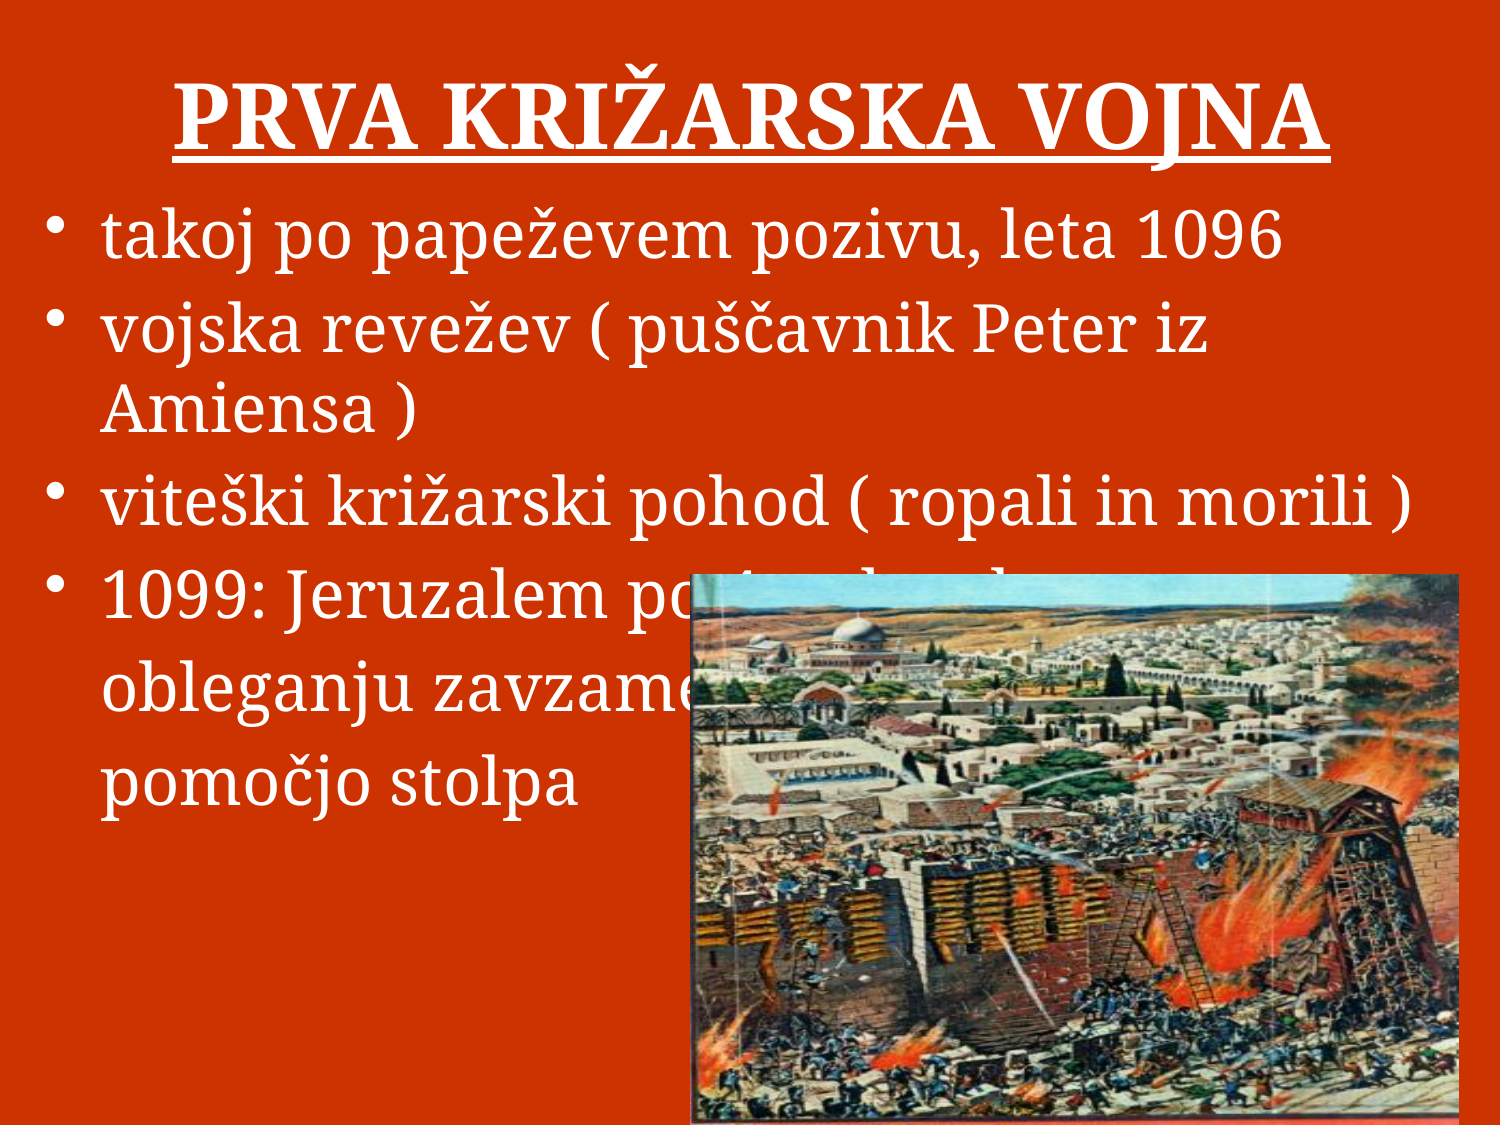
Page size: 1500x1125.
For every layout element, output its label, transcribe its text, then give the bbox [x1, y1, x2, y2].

picture [690, 574, 1459, 1125]
title PRVA KRIŽARSKA VOJNA [76, 19, 1427, 184]
list takoj po papeževem pozivu, leta 1096 vojska revežev ( puščavnik Peter iz Amiensa ) viteški križarski pohod ( ropali in morili ) 1099: Jeruzalem po 4-tedenskem obleganju zavzamejo s pomočjo stolpa [29, 184, 1471, 927]
